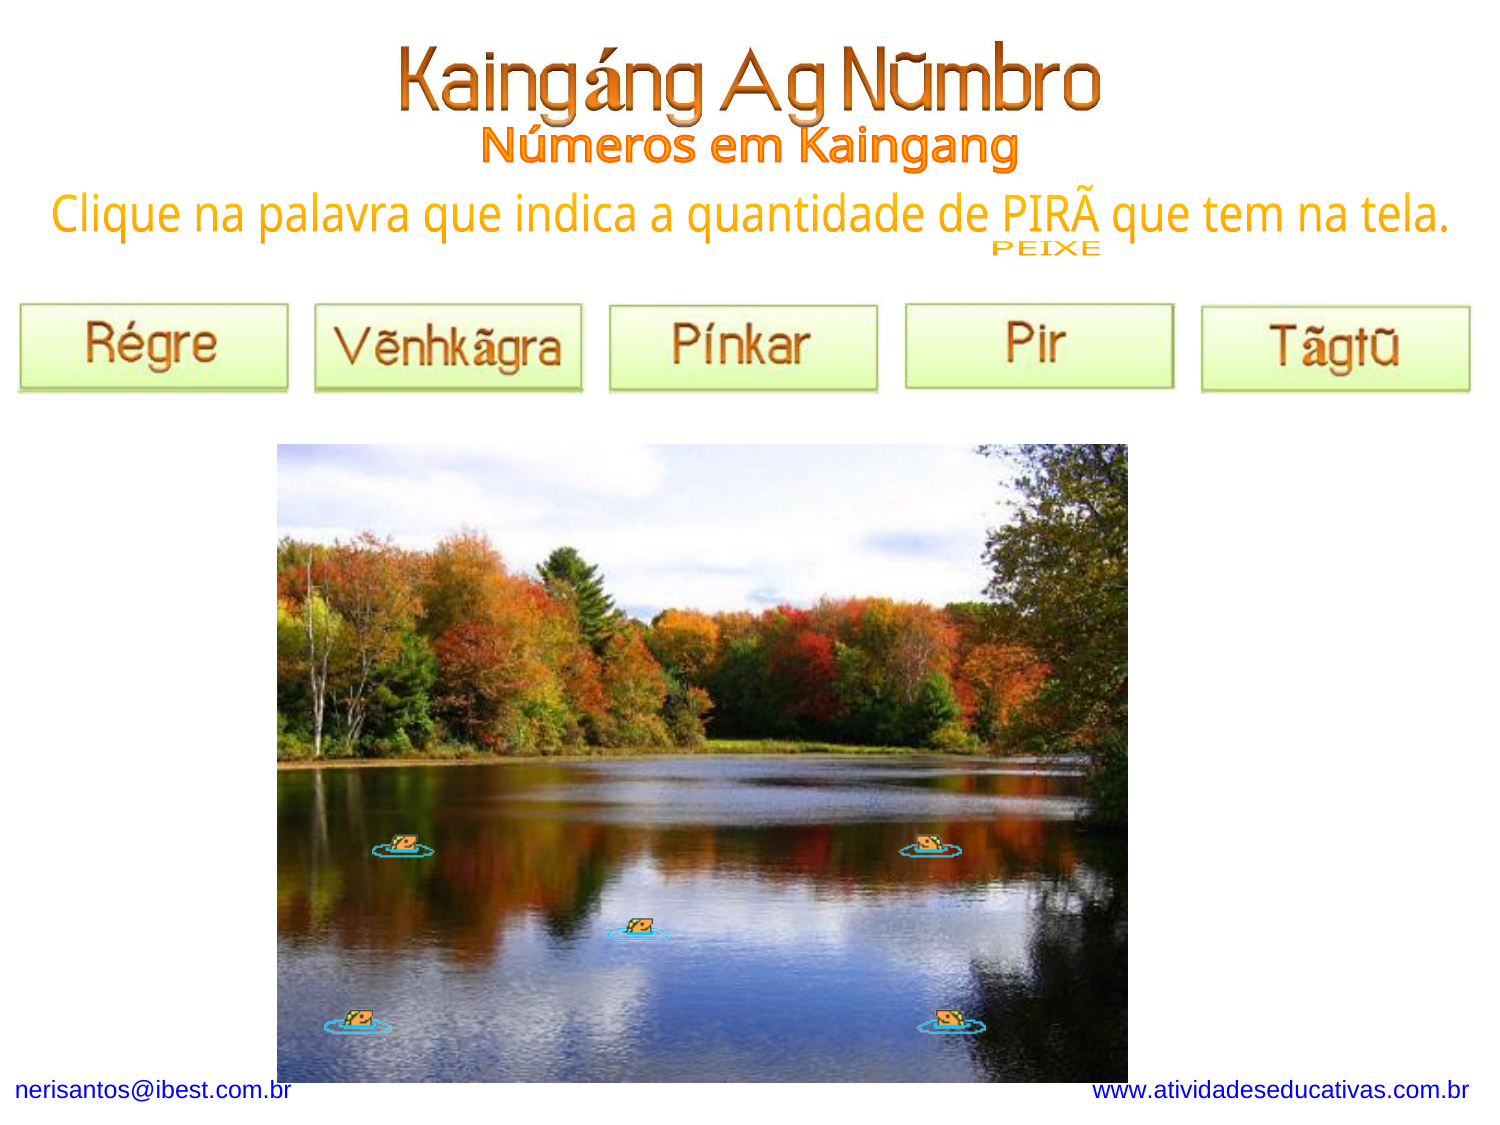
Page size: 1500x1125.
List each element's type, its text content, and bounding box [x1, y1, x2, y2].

picture [277, 444, 1128, 1083]
picture [313, 302, 587, 394]
text_box PEIXE [1082, 241, 1100, 256]
text_box PEIXE [1019, 241, 1037, 256]
picture [1200, 302, 1474, 394]
text_box PEIXE [1040, 241, 1052, 256]
picture [904, 302, 1178, 394]
picture [17, 302, 292, 394]
text_box Clique na palavra que indica a quantidade de PIRÃ que tem na tela. [1047, 194, 1100, 232]
text_box PEIXE [1053, 241, 1079, 256]
text_box PEIXE [993, 241, 1013, 256]
picture [608, 302, 883, 394]
picture [386, 31, 1114, 135]
